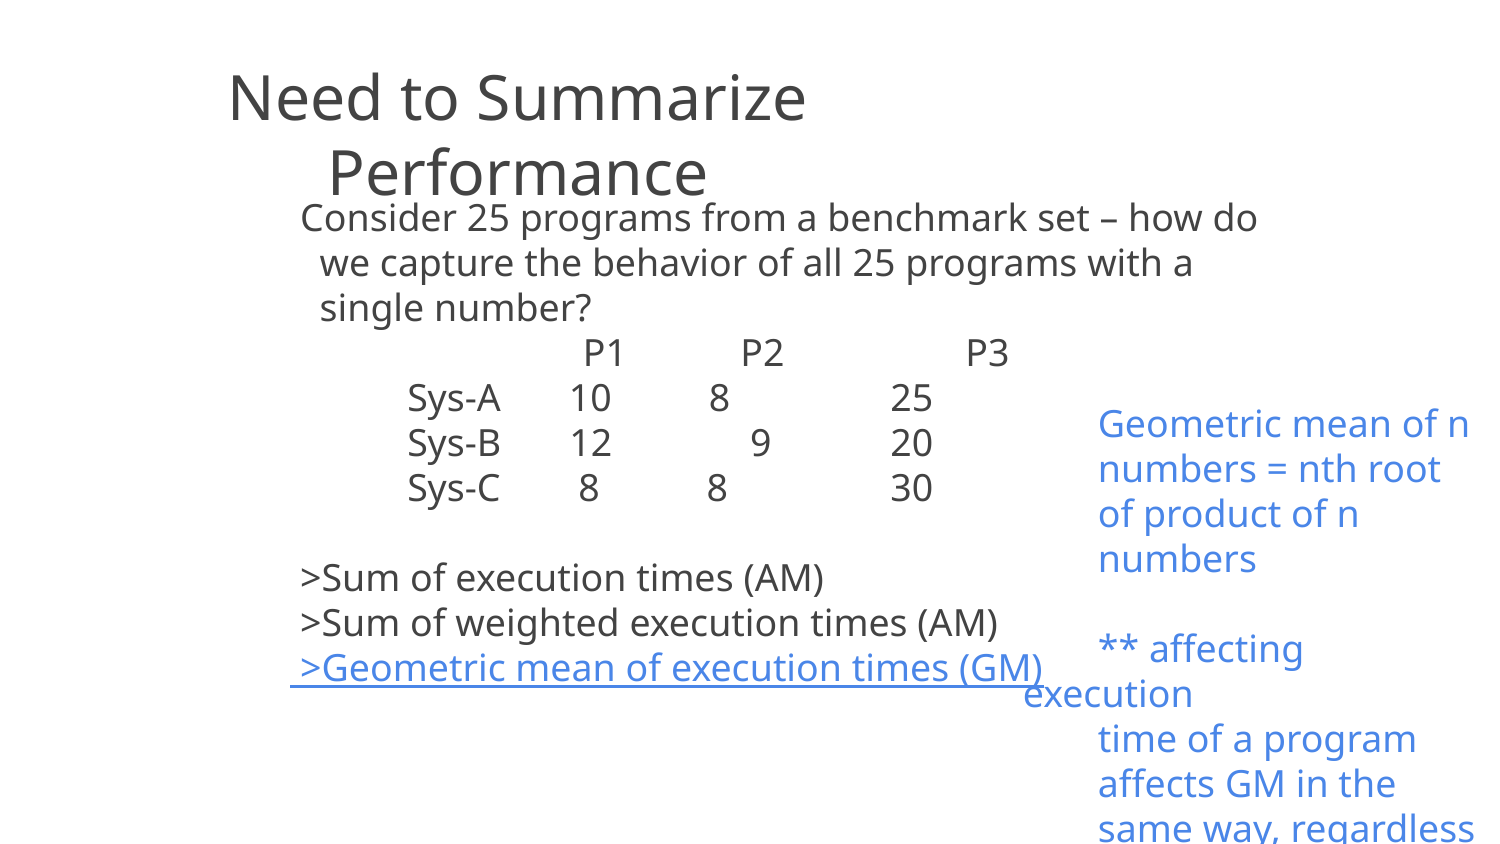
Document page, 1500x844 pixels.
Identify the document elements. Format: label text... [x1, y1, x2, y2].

text_box Consider 25 programs from a benchmark set – how do we capture the behavior of all 25 programs with a single number? P1 P2 P3 Sys-A 10 8 25 Sys-B 12 9 20 Sys-C 8 8 30 >Sum of execution times (AM) >Sum of weighted execution times (AM) >Geometric mean of execution times (GM) [200, 179, 1341, 842]
text_box Need to Summarize Performance [14, 43, 1022, 157]
text_box Geometric mean of n numbers = nth root of product of n numbers ** affecting execution time of a program affects GM in the same way, regardless of the program being affected. [1007, 385, 1500, 844]
